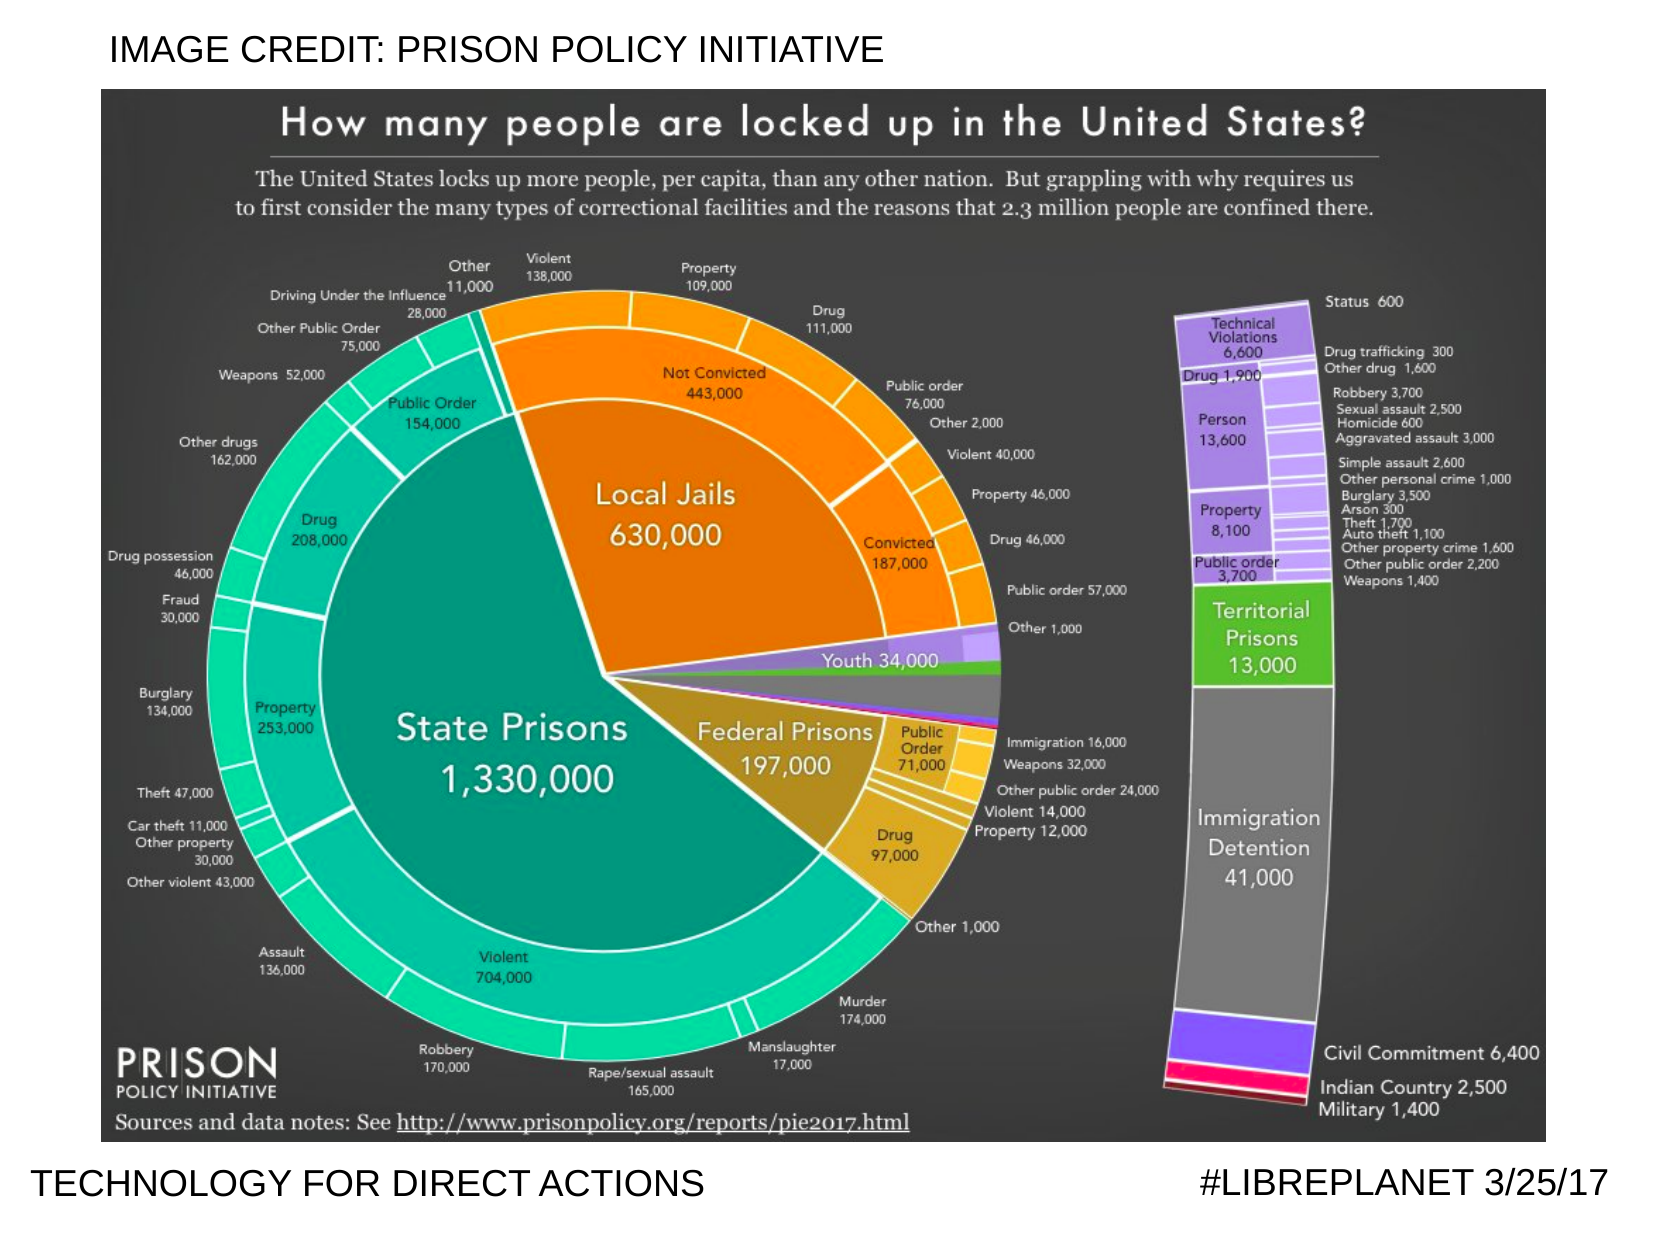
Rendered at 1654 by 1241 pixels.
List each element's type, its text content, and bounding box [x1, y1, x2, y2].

subtitle #LIBREPLANET 3/25/17 [1200, 1150, 1628, 1216]
text_box IMAGE CREDIT: PRISON POLICY INITIATIVE [94, 21, 950, 91]
title TECHNOLOGY FOR DIRECT ACTIONS [30, 1140, 736, 1228]
picture [101, 89, 1546, 1142]
